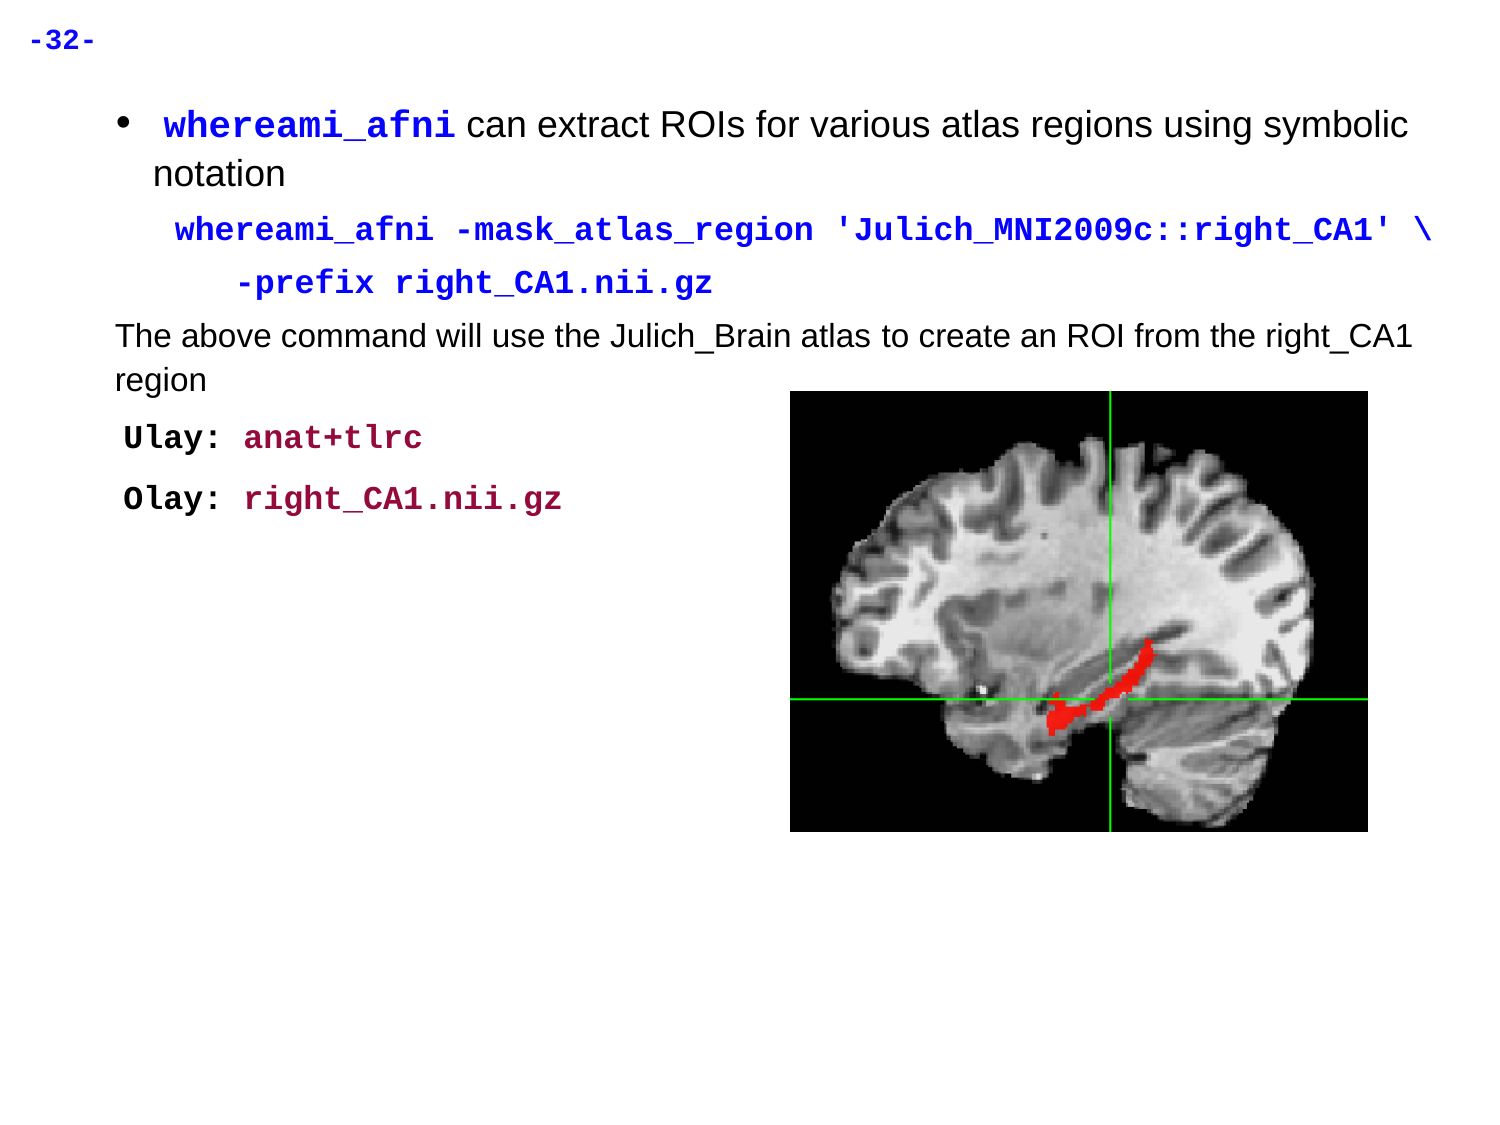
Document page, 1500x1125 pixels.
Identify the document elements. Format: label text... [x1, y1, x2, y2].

text_box Ulay: anat+tlrc Olay: right_CA1.nii.gz [108, 408, 647, 525]
text_box whereami_afni can extract ROIs for various atlas regions using symbolic notation whereami_afni -mask_atlas_region 'Julich_MNI2009c::right_CA1' \ -prefix right_CA1.nii.gz The above command will use the Julich_Brain atlas to create an ROI from the right_CA1 region [99, 87, 1463, 363]
picture [790, 391, 1368, 832]
